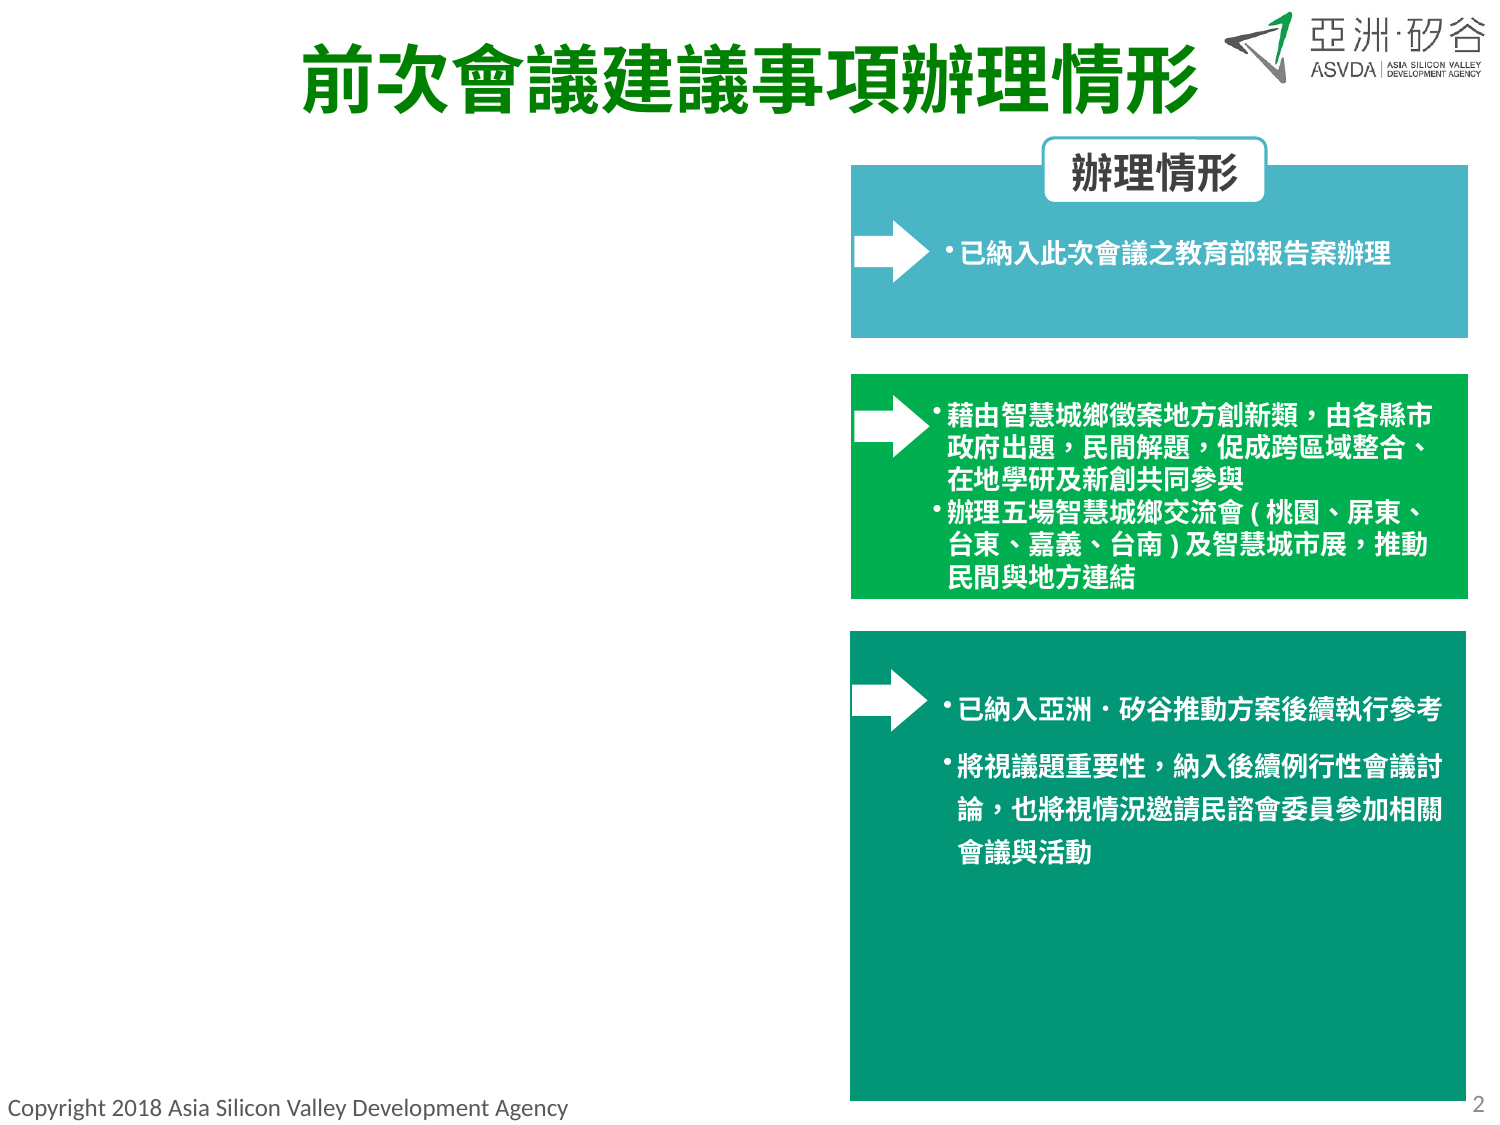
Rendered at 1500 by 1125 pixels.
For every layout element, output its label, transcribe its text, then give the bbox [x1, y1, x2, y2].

text_box [852, 152, 1467, 337]
text_box 已納入亞洲．矽谷推動方案後續執行參考 將視議題重要性，納入後續例行性會議討論，也將視情況邀請民諮會委員參加相關會議與活動 [928, 673, 1469, 876]
text_box [852, 375, 1467, 599]
text_box 前次會議建議事項辦理情形 [0, 0, 1500, 152]
text_box 藉由智慧城鄉徵案地方創新類，由各縣市政府出題，民間解題，促成跨區域整合、在地學研及新創共同參與 辦理五場智慧城鄉交流會(桃園、屏東、台東、嘉義、台南)及智慧城市展，推動民間與地方連結 [917, 390, 1469, 601]
text_box 已納入此次會議之教育部報告案辦理 [930, 229, 1452, 277]
slide_number <編號> [1438, 1079, 1500, 1125]
text_box 辦理情形 [1057, 139, 1269, 204]
text_box [853, 672, 926, 729]
